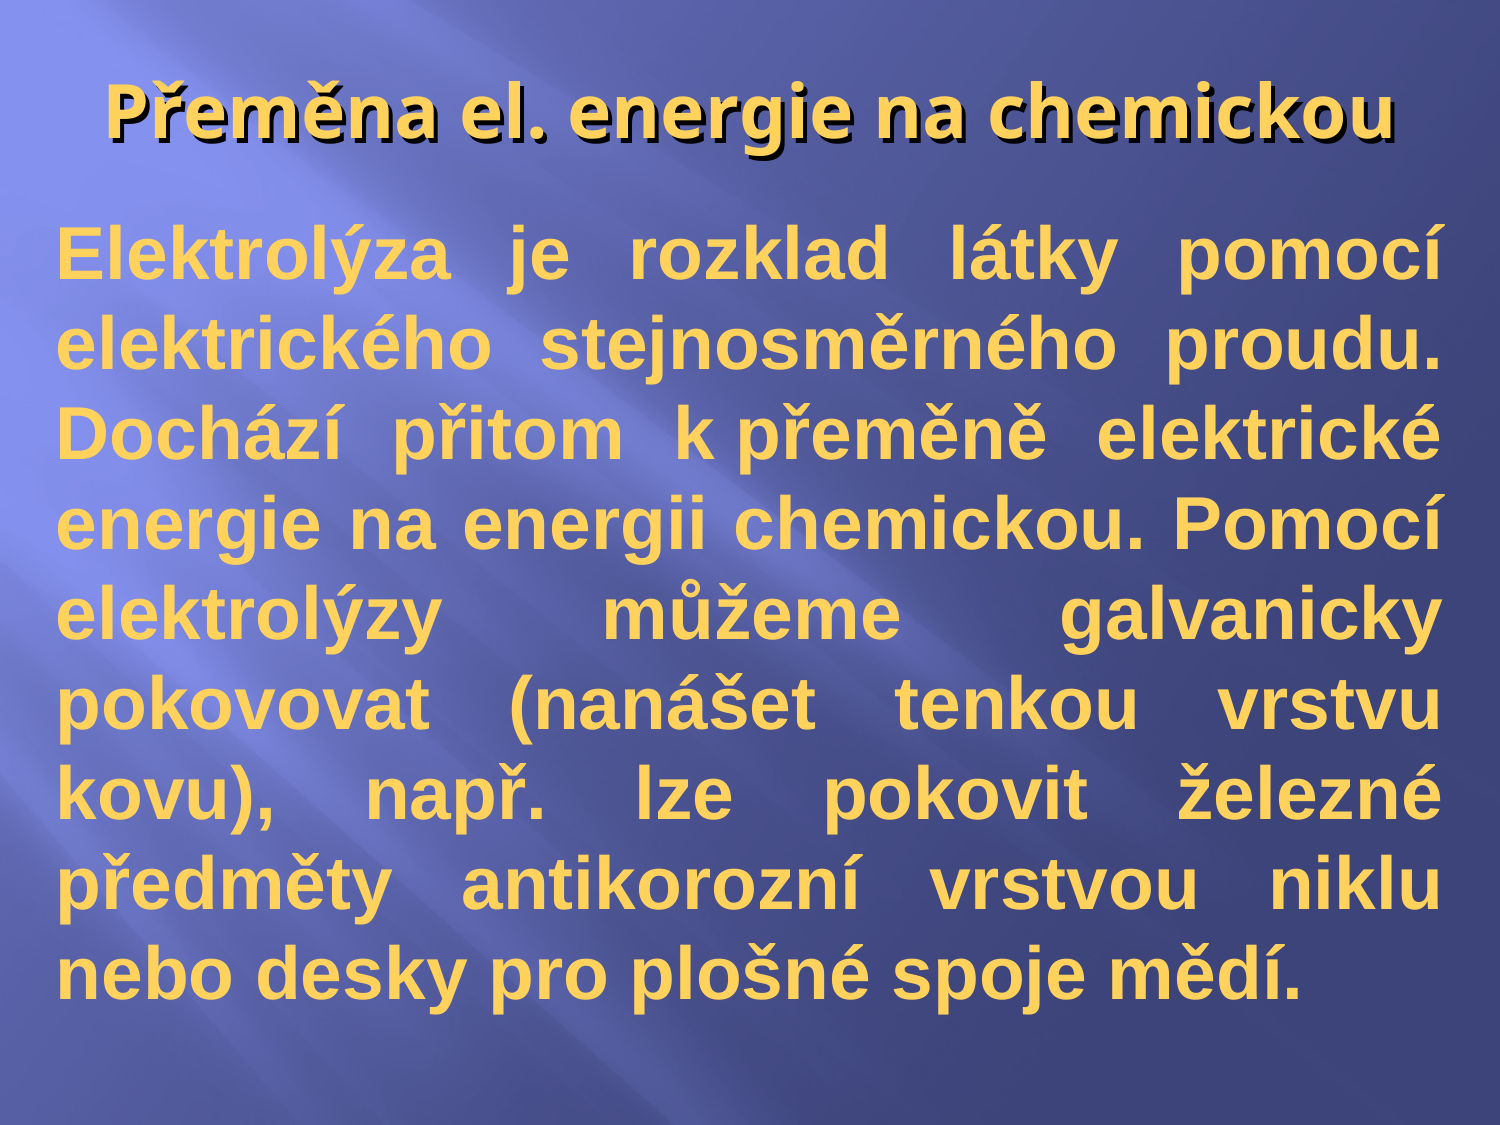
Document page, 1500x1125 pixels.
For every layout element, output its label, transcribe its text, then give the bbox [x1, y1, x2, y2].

picture [0, 0, 1500, 1125]
text_box Elektrolýza je rozklad látky pomocí elektrického stejnosměrného proudu. Dochází přitom k přeměně elektrické energie na energii chemickou. Pomocí elektrolýzy můžeme galvanicky pokovovat (nanášet tenkou vrstvu kovu), např. lze pokovit železné předměty antikorozní vrstvou niklu nebo desky pro plošné spoje mědí. [41, 172, 1459, 1047]
title Přeměna el. energie na chemickou [64, 11, 1436, 172]
